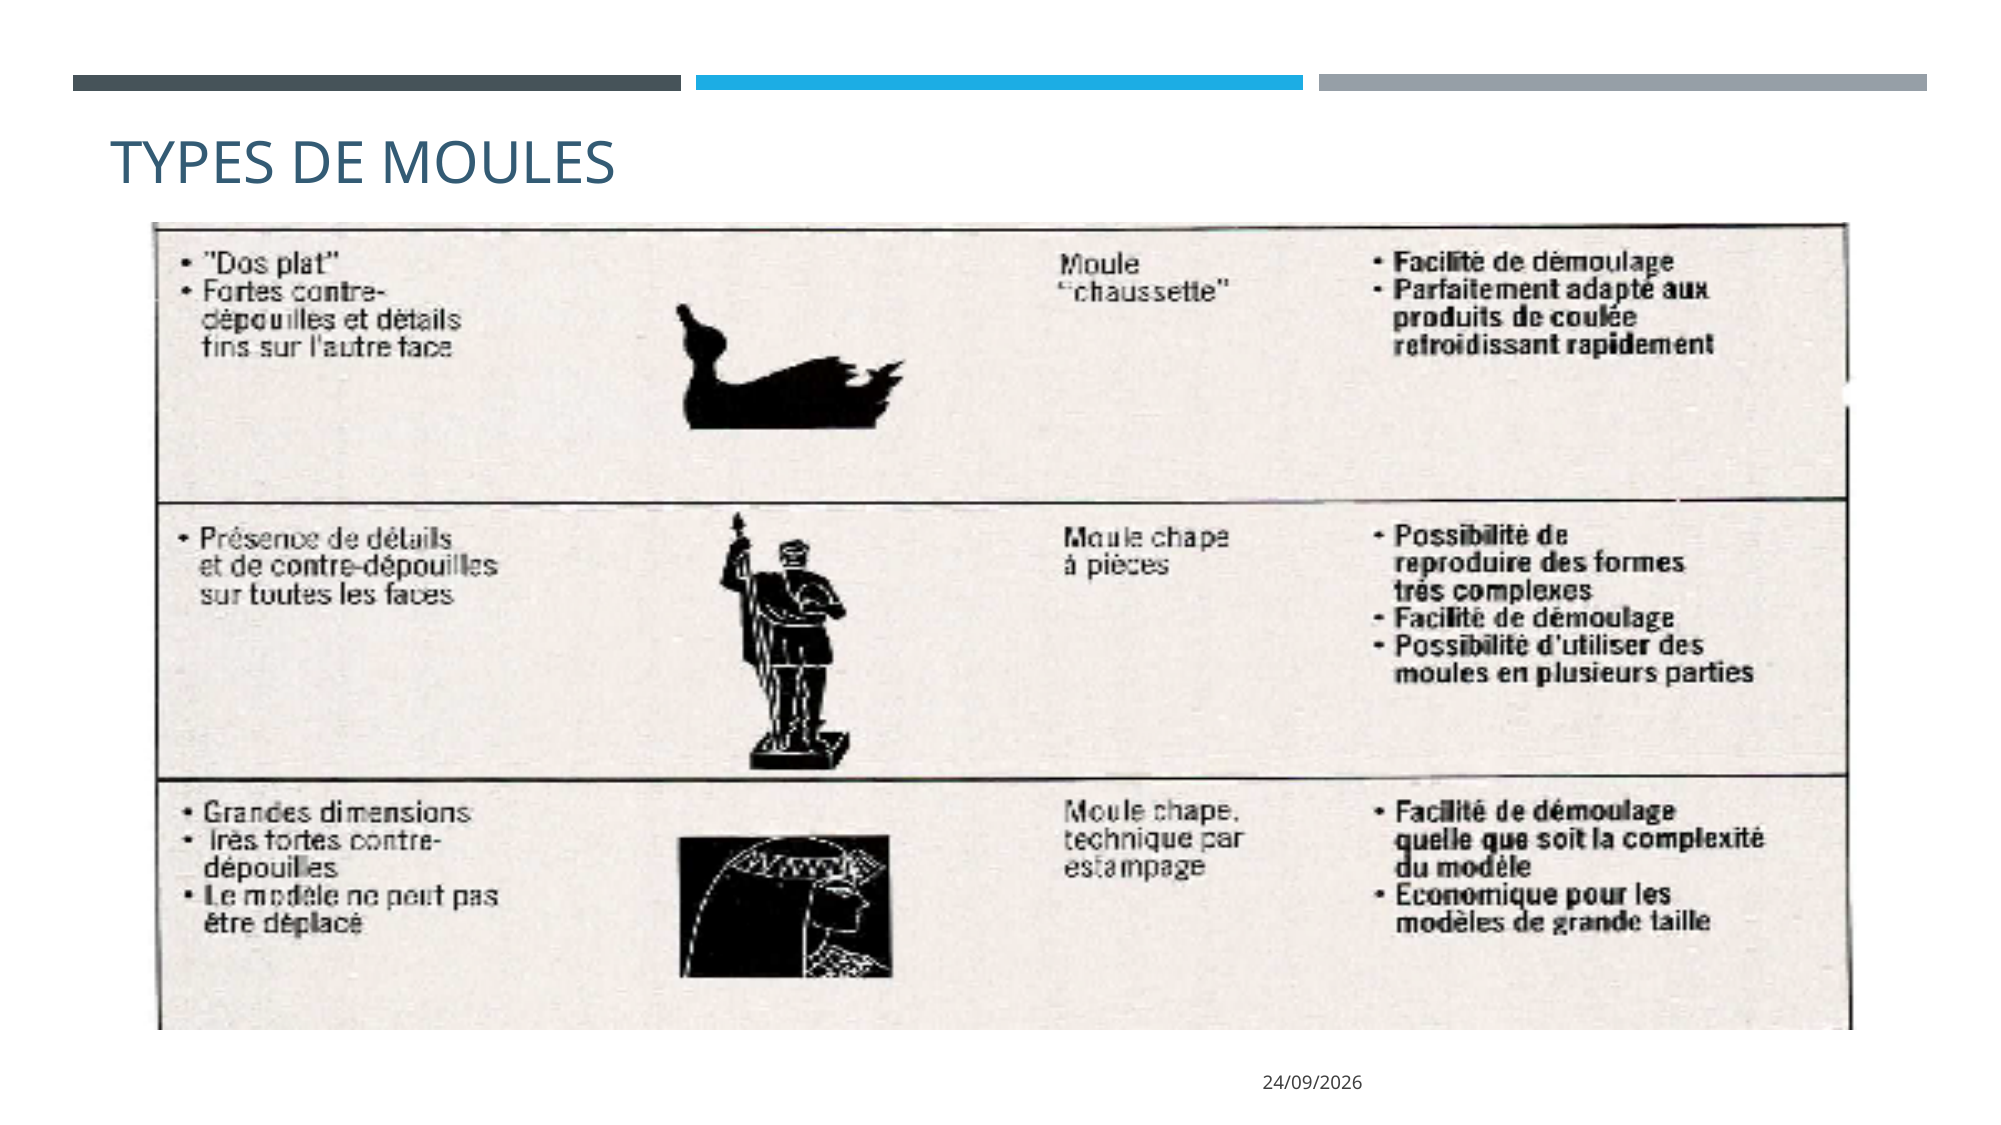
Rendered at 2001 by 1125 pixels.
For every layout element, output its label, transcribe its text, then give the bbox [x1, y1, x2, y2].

chart [143, 222, 1857, 1030]
title Types de moules [95, 115, 1905, 203]
text_box 22/10/2021 [1247, 1053, 1715, 1114]
